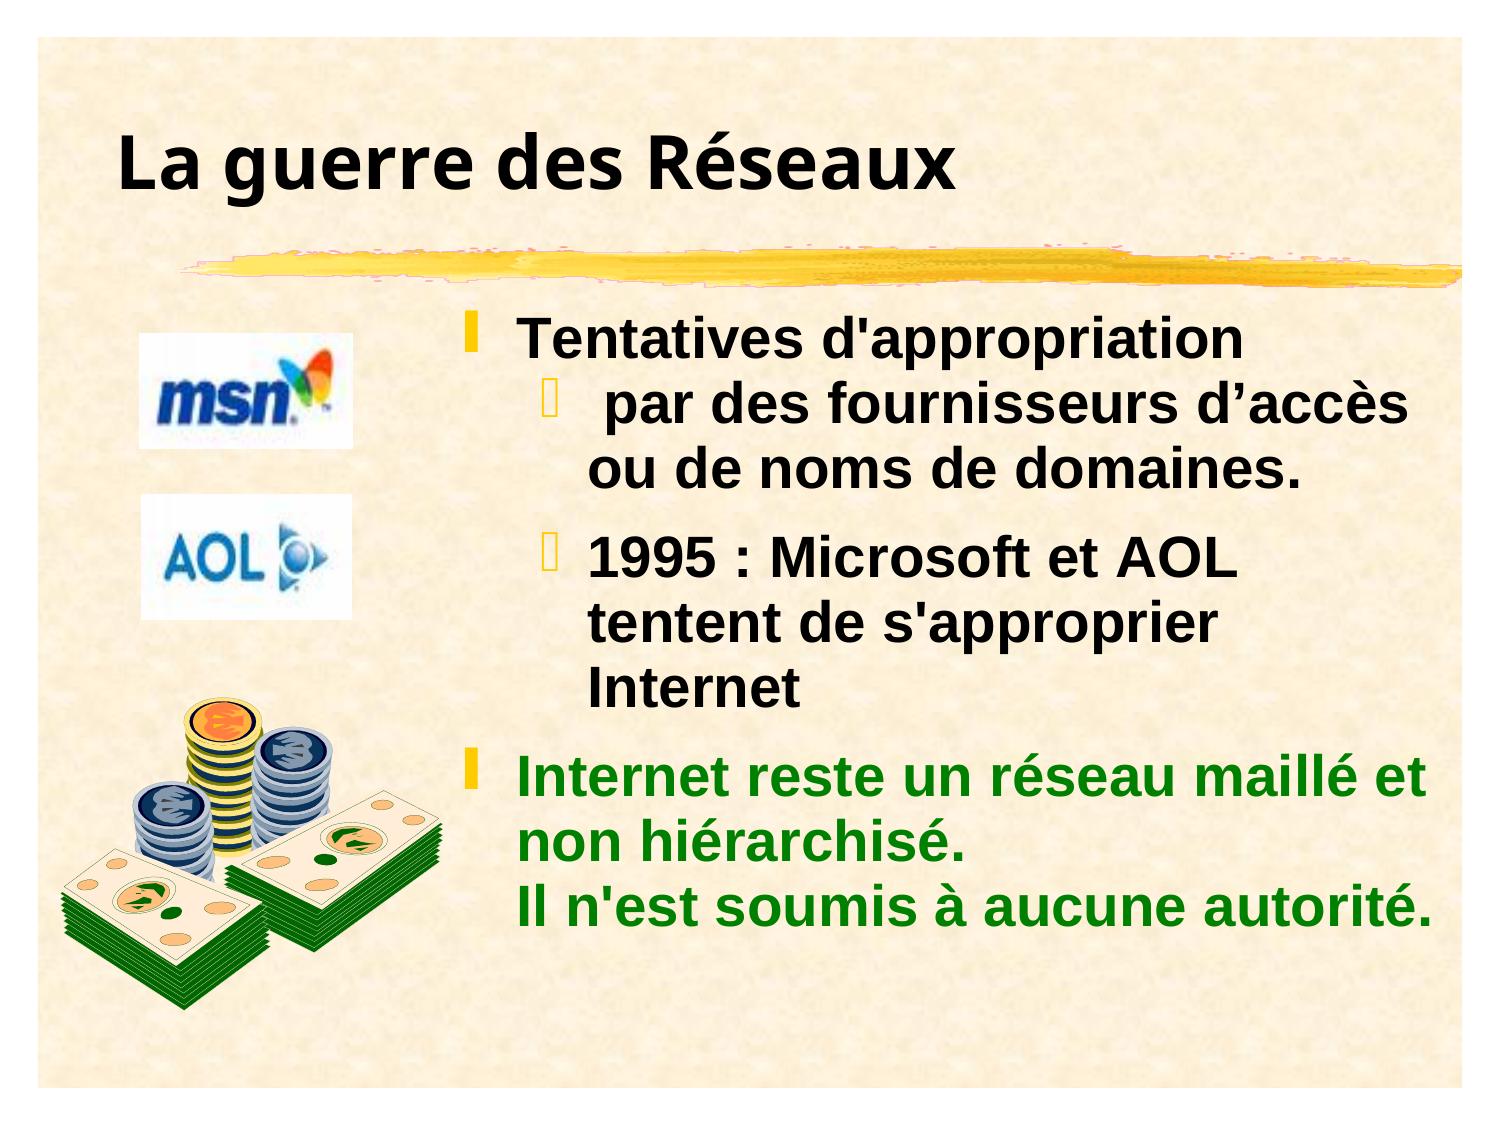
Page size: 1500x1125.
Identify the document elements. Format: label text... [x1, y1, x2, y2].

picture [37, 37, 1463, 1088]
list Tentatives d'appropriation par des fournisseurs d’accès ou de noms de domaines. 1995 : Microsoft et AOL tentent de s'approprier Internet Internet reste un réseau maillé et non hiérarchisé. Il n'est soumis à aucune autorité. [430, 298, 1463, 1039]
title La guerre des Réseaux [101, 72, 1312, 248]
